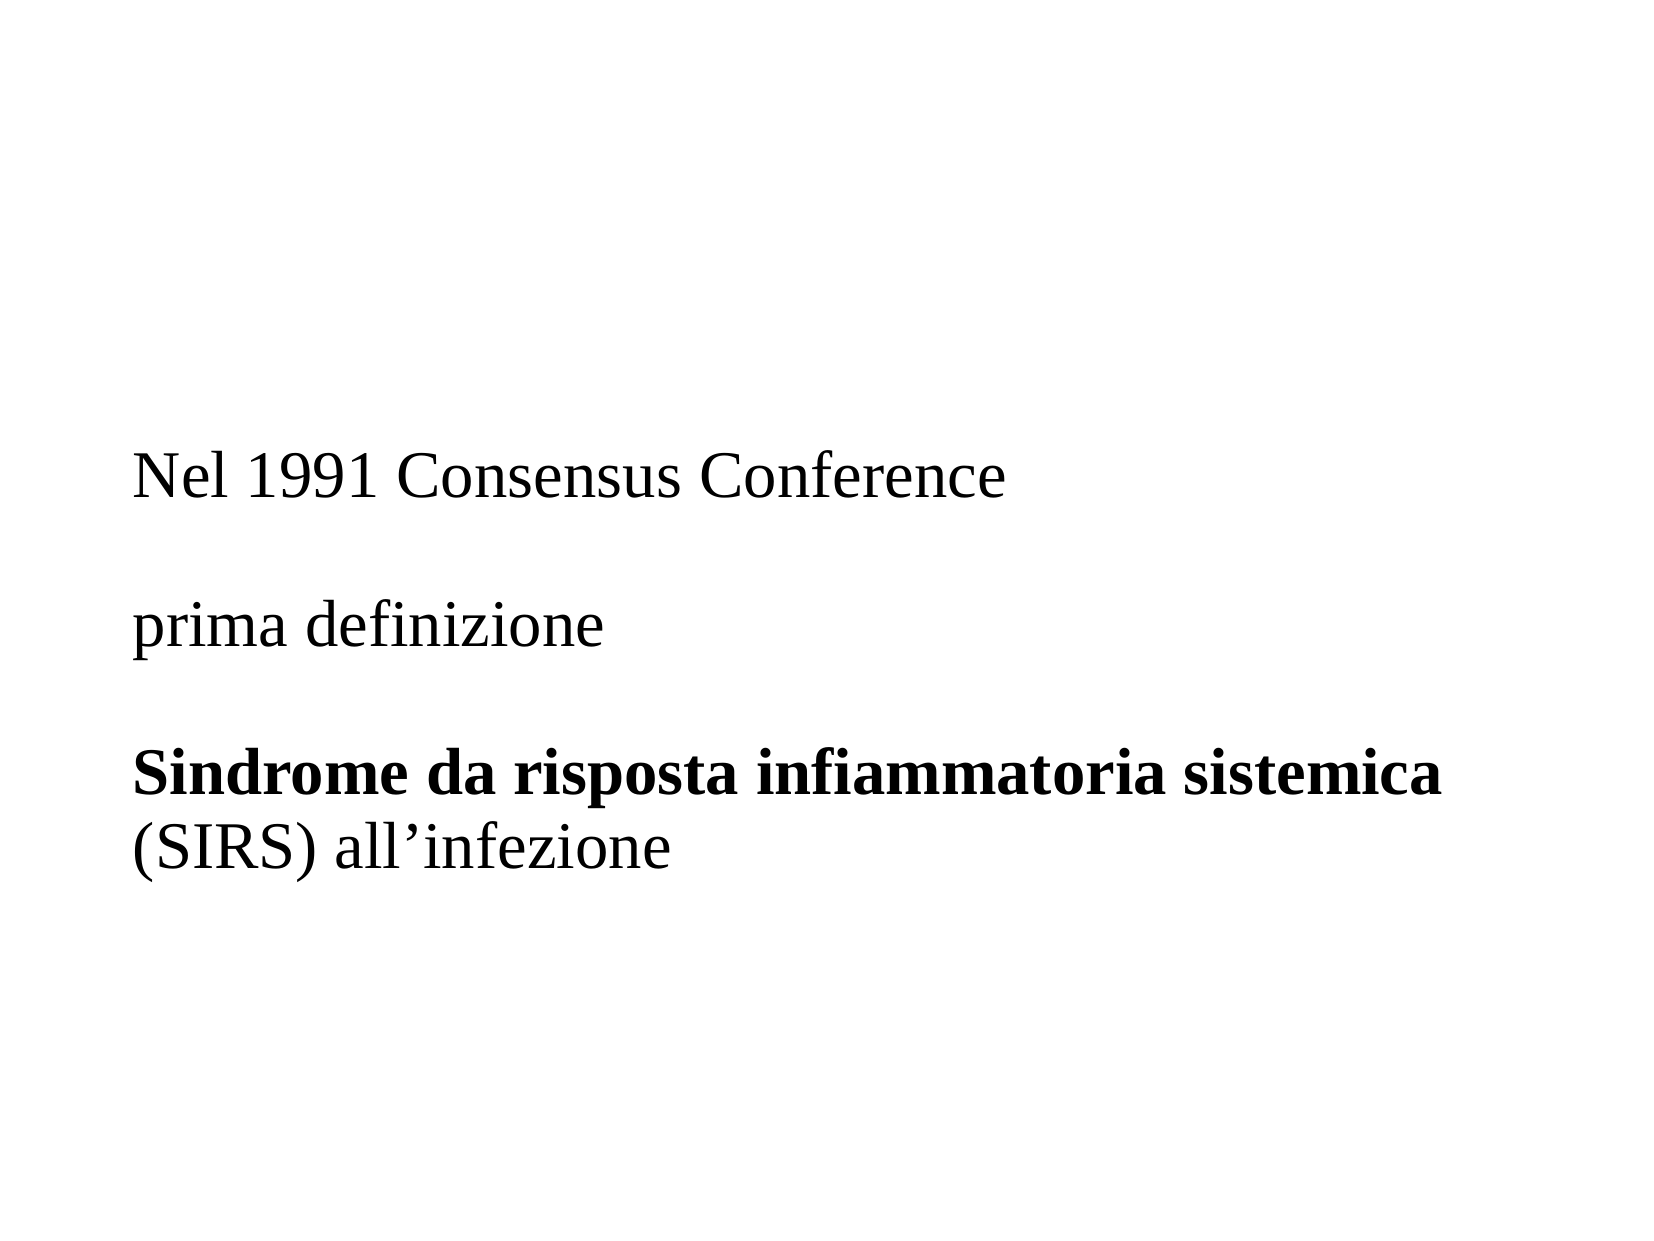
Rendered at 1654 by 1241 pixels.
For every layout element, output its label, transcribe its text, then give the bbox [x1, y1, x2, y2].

text_box Nel 1991 Consensus Conference prima definizione Sindrome da risposta infiammatoria sistemica (SIRS) all’infezione [118, 430, 1571, 931]
